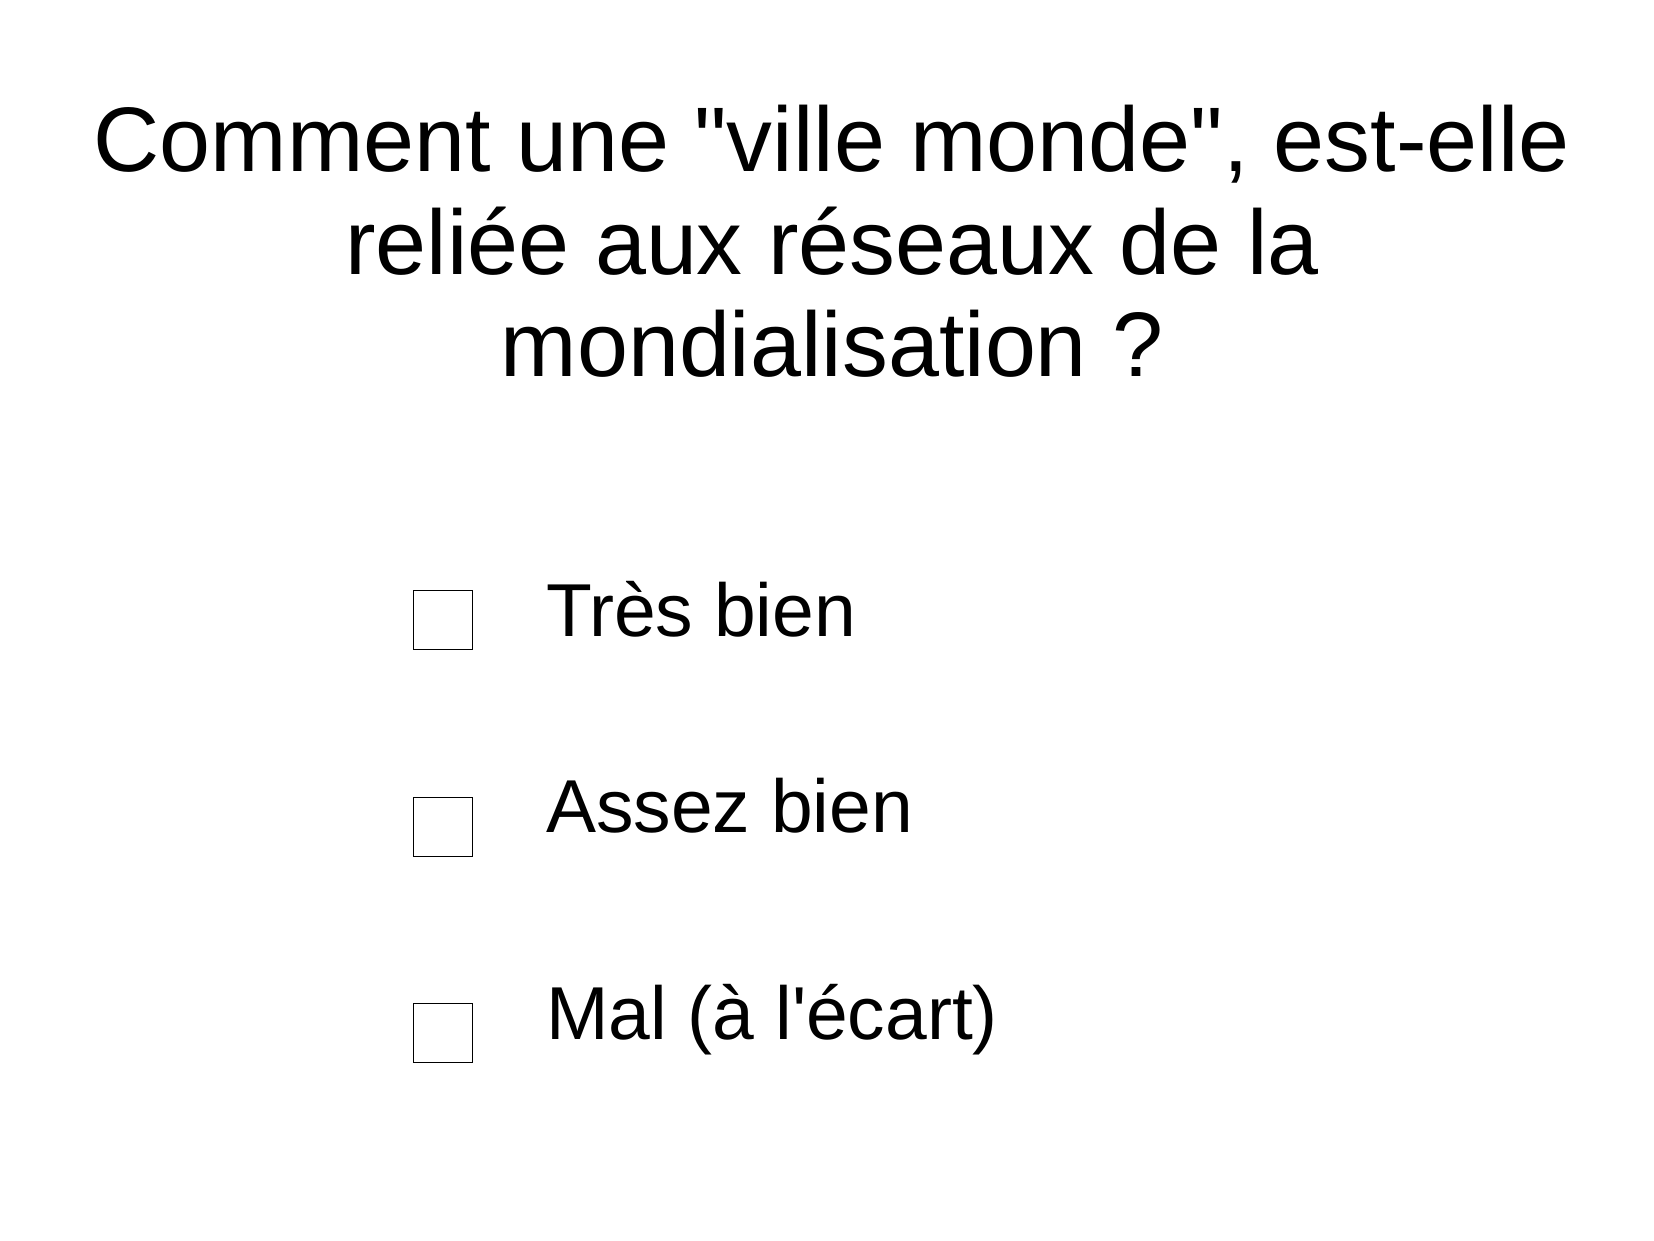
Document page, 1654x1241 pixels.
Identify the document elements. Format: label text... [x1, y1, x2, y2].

text_box Très bien [531, 561, 1211, 660]
text_box Assez bien [531, 757, 1211, 857]
text_box Mal (à l'écart) [531, 964, 1211, 1063]
title Comment une "ville monde", est-elle reliée aux réseaux de la mondialisation ? [88, 88, 1577, 397]
